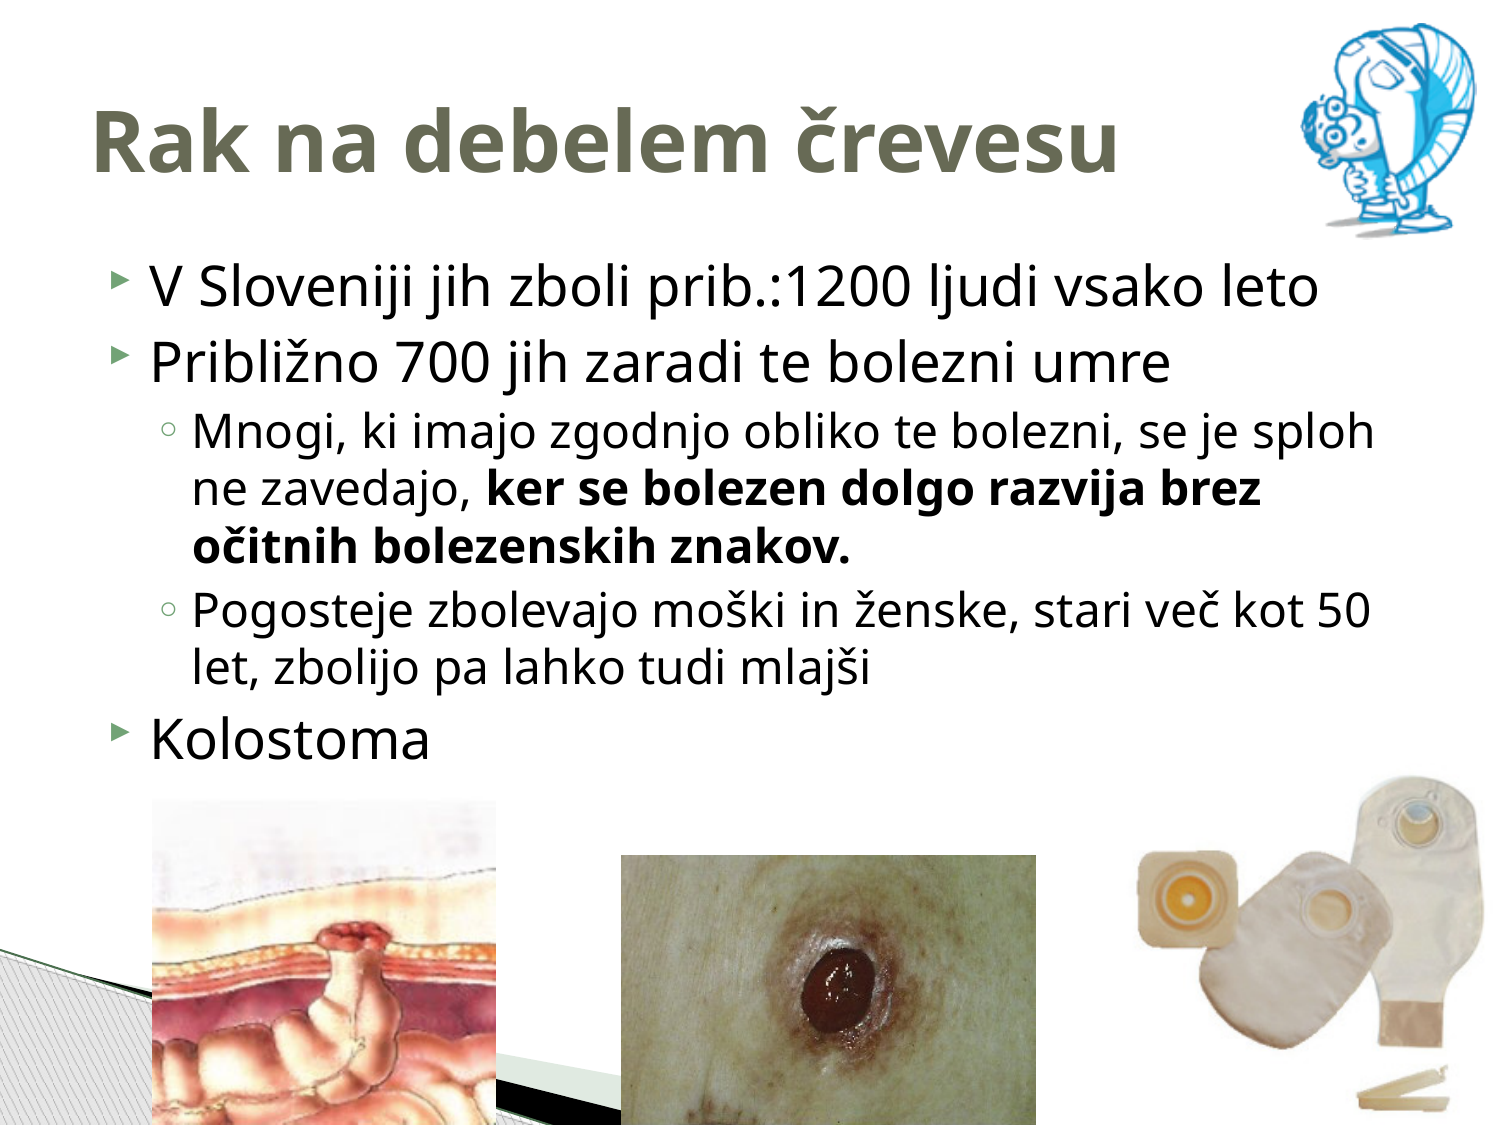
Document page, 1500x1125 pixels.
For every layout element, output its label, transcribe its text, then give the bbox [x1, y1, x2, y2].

picture [621, 855, 1036, 1125]
title Rak na debelem črevesu [75, 45, 1300, 233]
list V Sloveniji jih zboli prib.:1200 ljudi vsako leto Približno 700 jih zaradi te bolezni umre Mnogi, ki imajo zgodnjo obliko te bolezni, se je sploh ne zavedajo, ker se bolezen dolgo razvija brez očitnih bolezenskih znakov. Pogosteje zbolevajo moški in ženske, stari več kot 50 let, zbolijo pa lahko tudi mlajši Kolostoma [75, 242, 1425, 986]
picture [1300, 23, 1477, 240]
picture [152, 796, 496, 1125]
picture [1121, 763, 1500, 1125]
